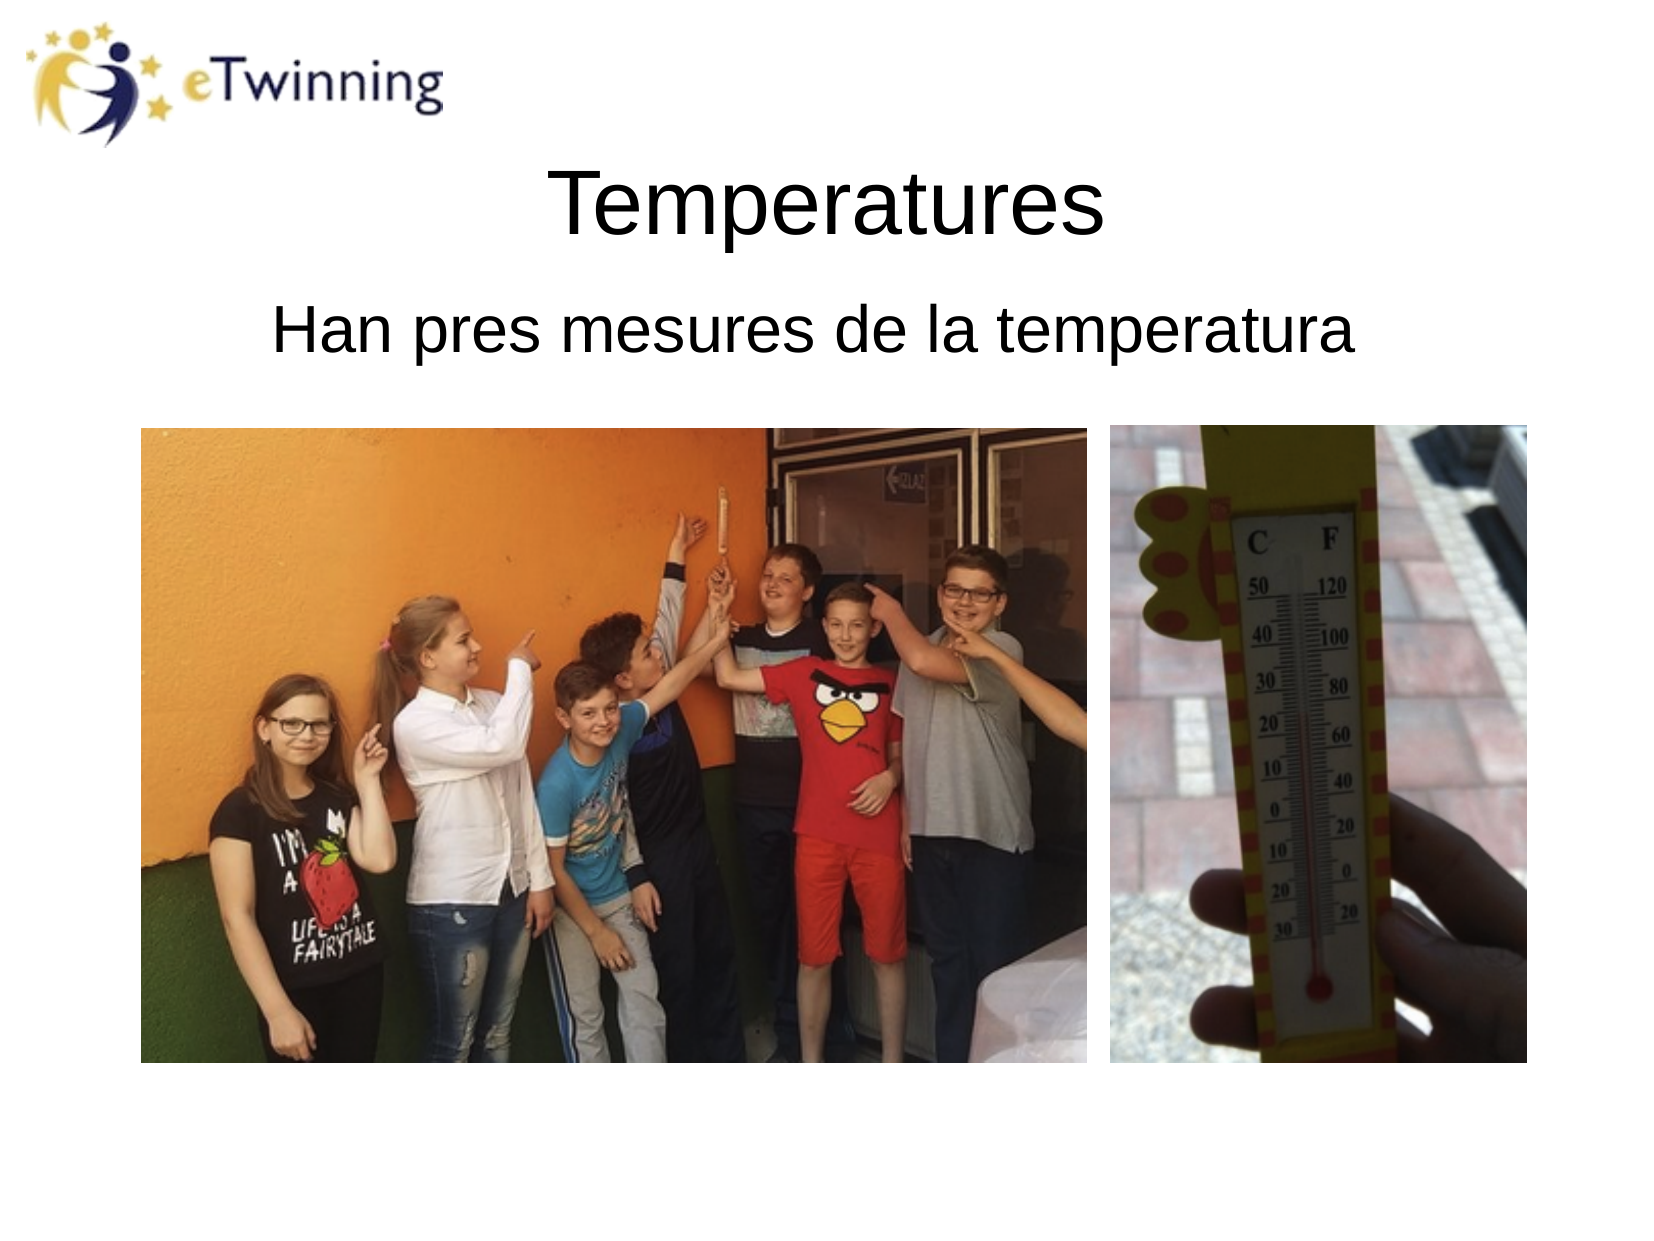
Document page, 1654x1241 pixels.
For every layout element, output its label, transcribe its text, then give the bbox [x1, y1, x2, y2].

picture [141, 428, 1087, 1063]
picture [26, 20, 443, 148]
title Temperatures [82, 147, 1571, 259]
subtitle Han pres mesures de la temperatura [271, 283, 1489, 376]
picture [1110, 425, 1527, 1063]
